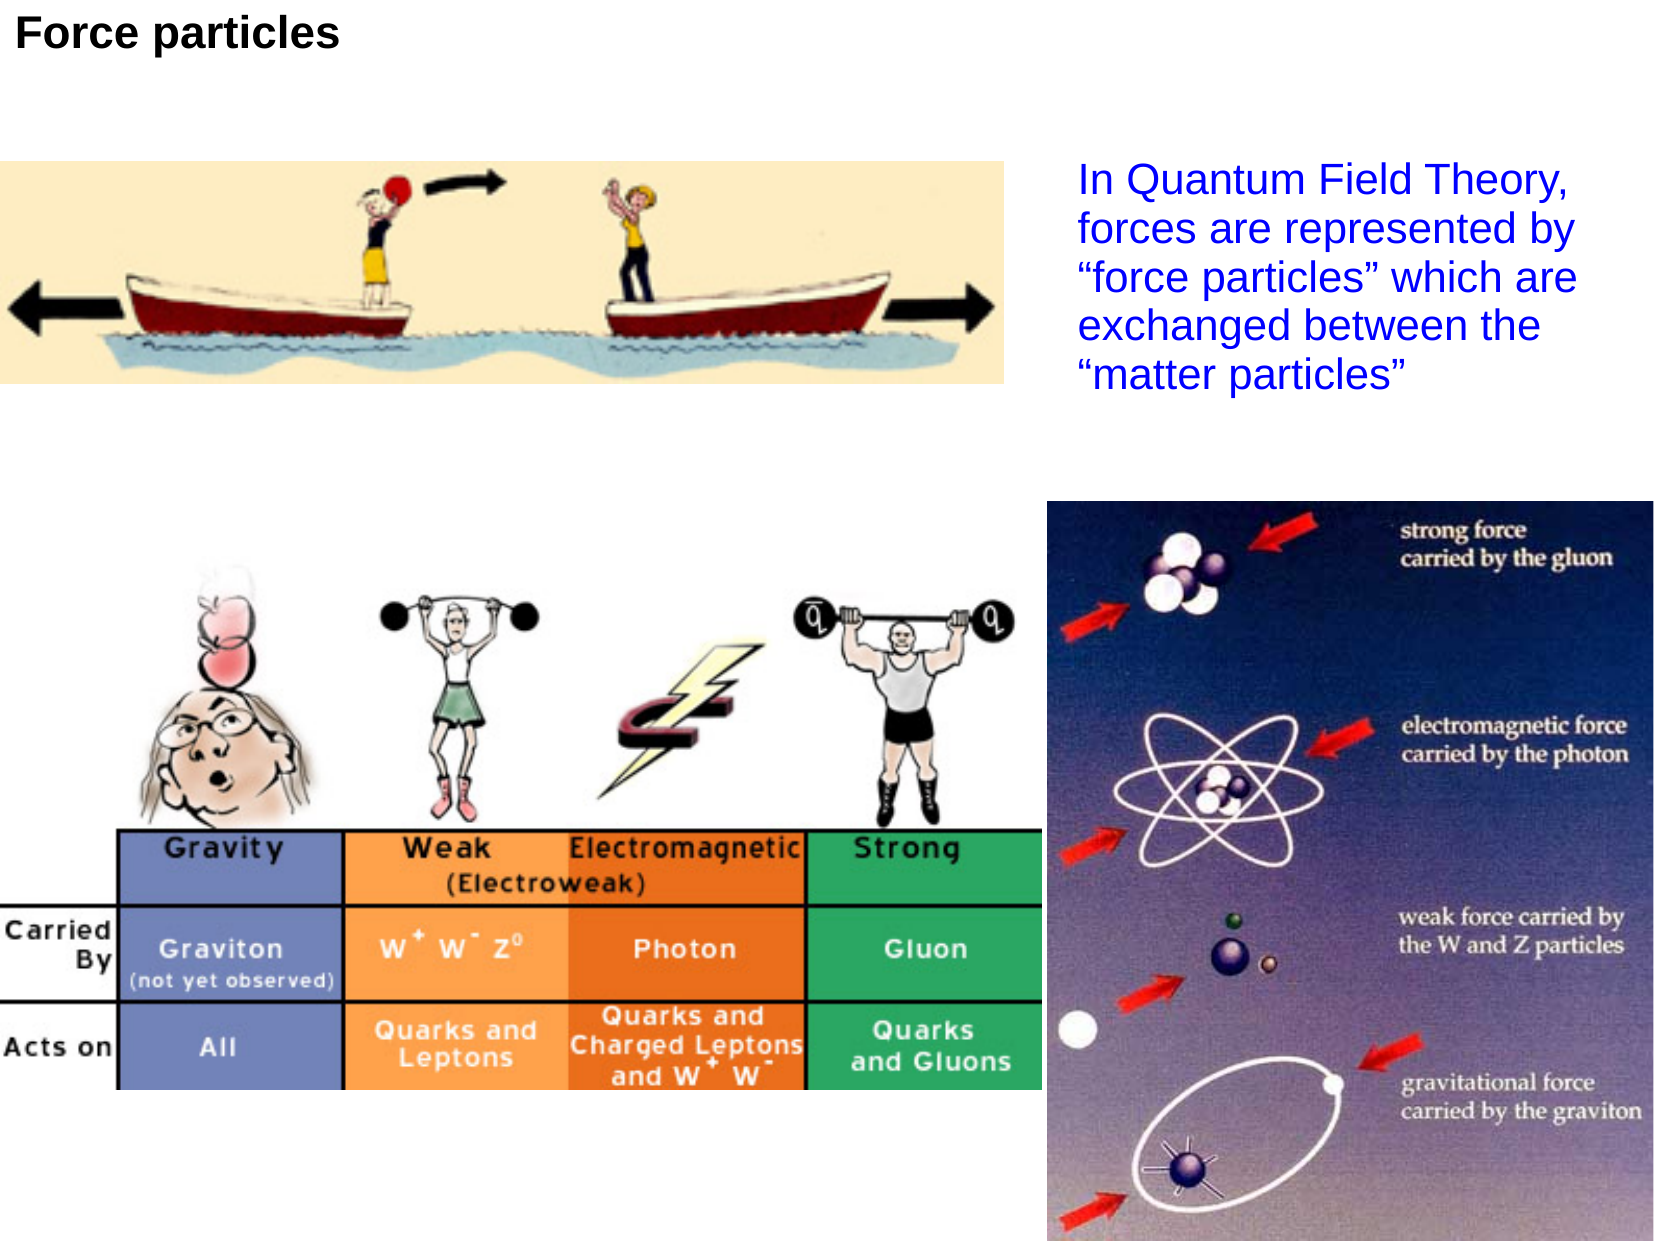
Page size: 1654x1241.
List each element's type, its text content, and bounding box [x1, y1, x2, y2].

picture [0, 161, 1004, 384]
picture [1047, 501, 1654, 1241]
picture [0, 556, 1042, 1090]
text_box In Quantum Field Theory, forces are represented by “force particles” which are exchanged between the “matter particles” [1062, 147, 1595, 414]
text_box Force particles [0, 0, 886, 79]
